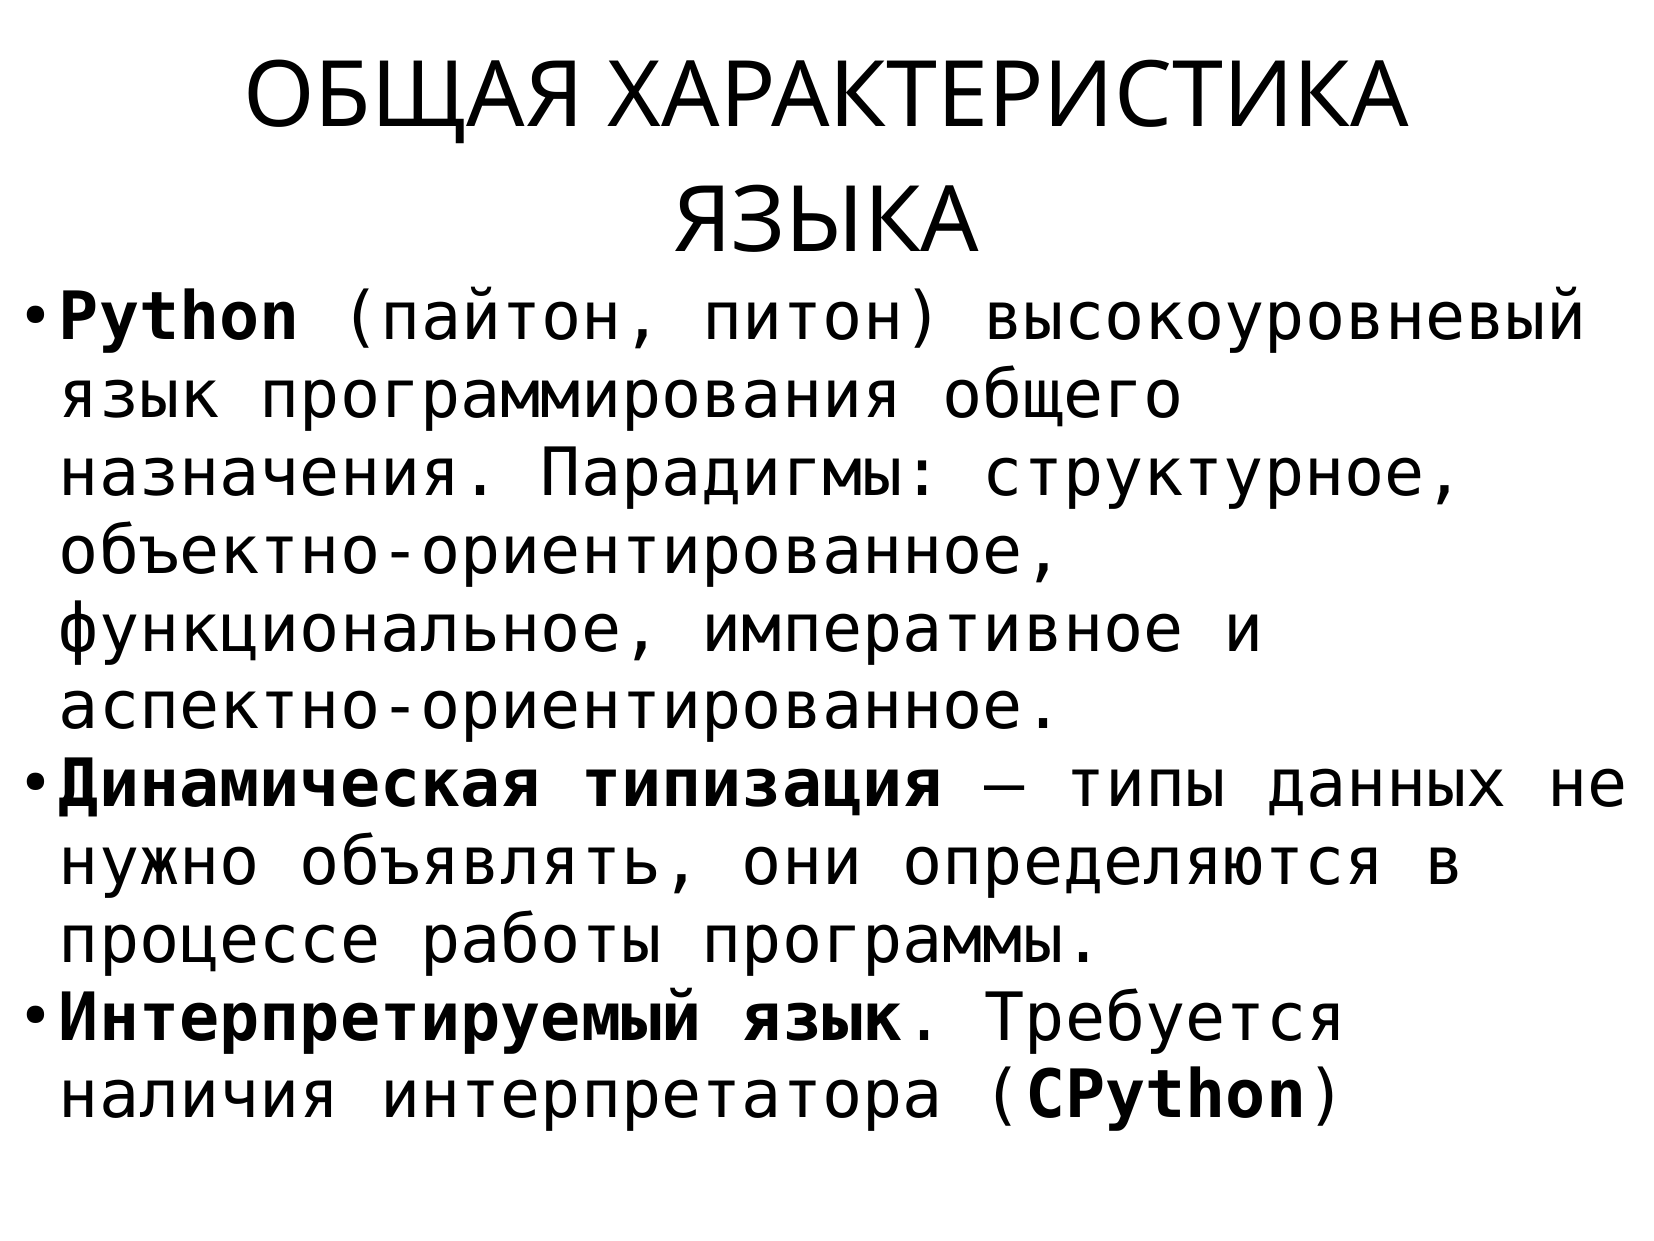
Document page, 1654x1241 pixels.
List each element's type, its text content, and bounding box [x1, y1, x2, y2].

title ОБЩАЯ ХАРАКТЕРИСТИКА ЯЗЫКА [82, 40, 1571, 183]
subtitle Python (пайтон, питон) высокоуровневый язык программирования общего назначения. Парадигмы: структурное, объектно-ориентированное, функциональное, императивное и аспектно-ориентированное. Динамическая типизация — типы данных не нужно объявлять, они определяются в процессе работы программы. Интерпретируемый язык. Требуется наличия интерпретатора (CPython) [23, 183, 1642, 1229]
